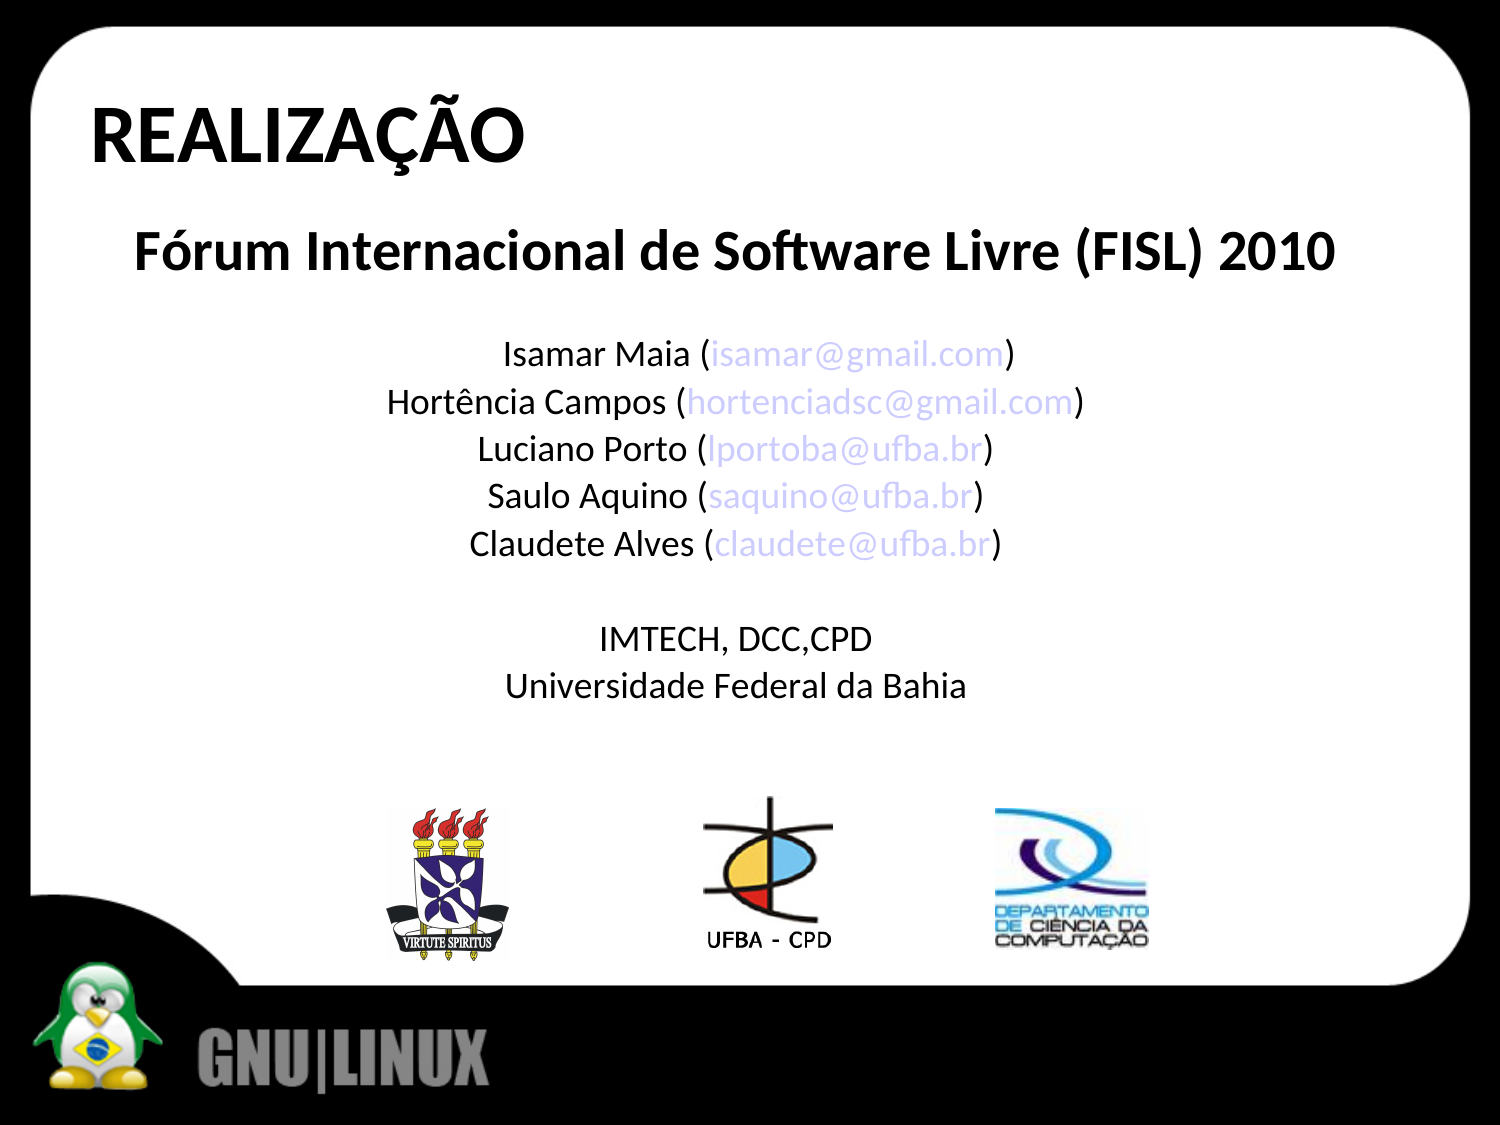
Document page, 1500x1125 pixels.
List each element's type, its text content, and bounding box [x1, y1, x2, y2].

text_box Fórum Internacional de Software Livre (FISL) 2010 Isamar Maia (isamar@gmail.com)‏ Hortência Campos (hortenciadsc@gmail.com)‏ Luciano Porto (lportoba@ufba.br)‏ Saulo Aquino (saquino@ufba.br)‏ Claudete Alves (claudete@ufba.br)‏ IMTECH, DCC,CPD Universidade Federal da Bahia [46, 218, 1426, 961]
picture [0, 0, 1500, 1125]
text_box REALIZAÇÃO [75, 35, 1426, 218]
